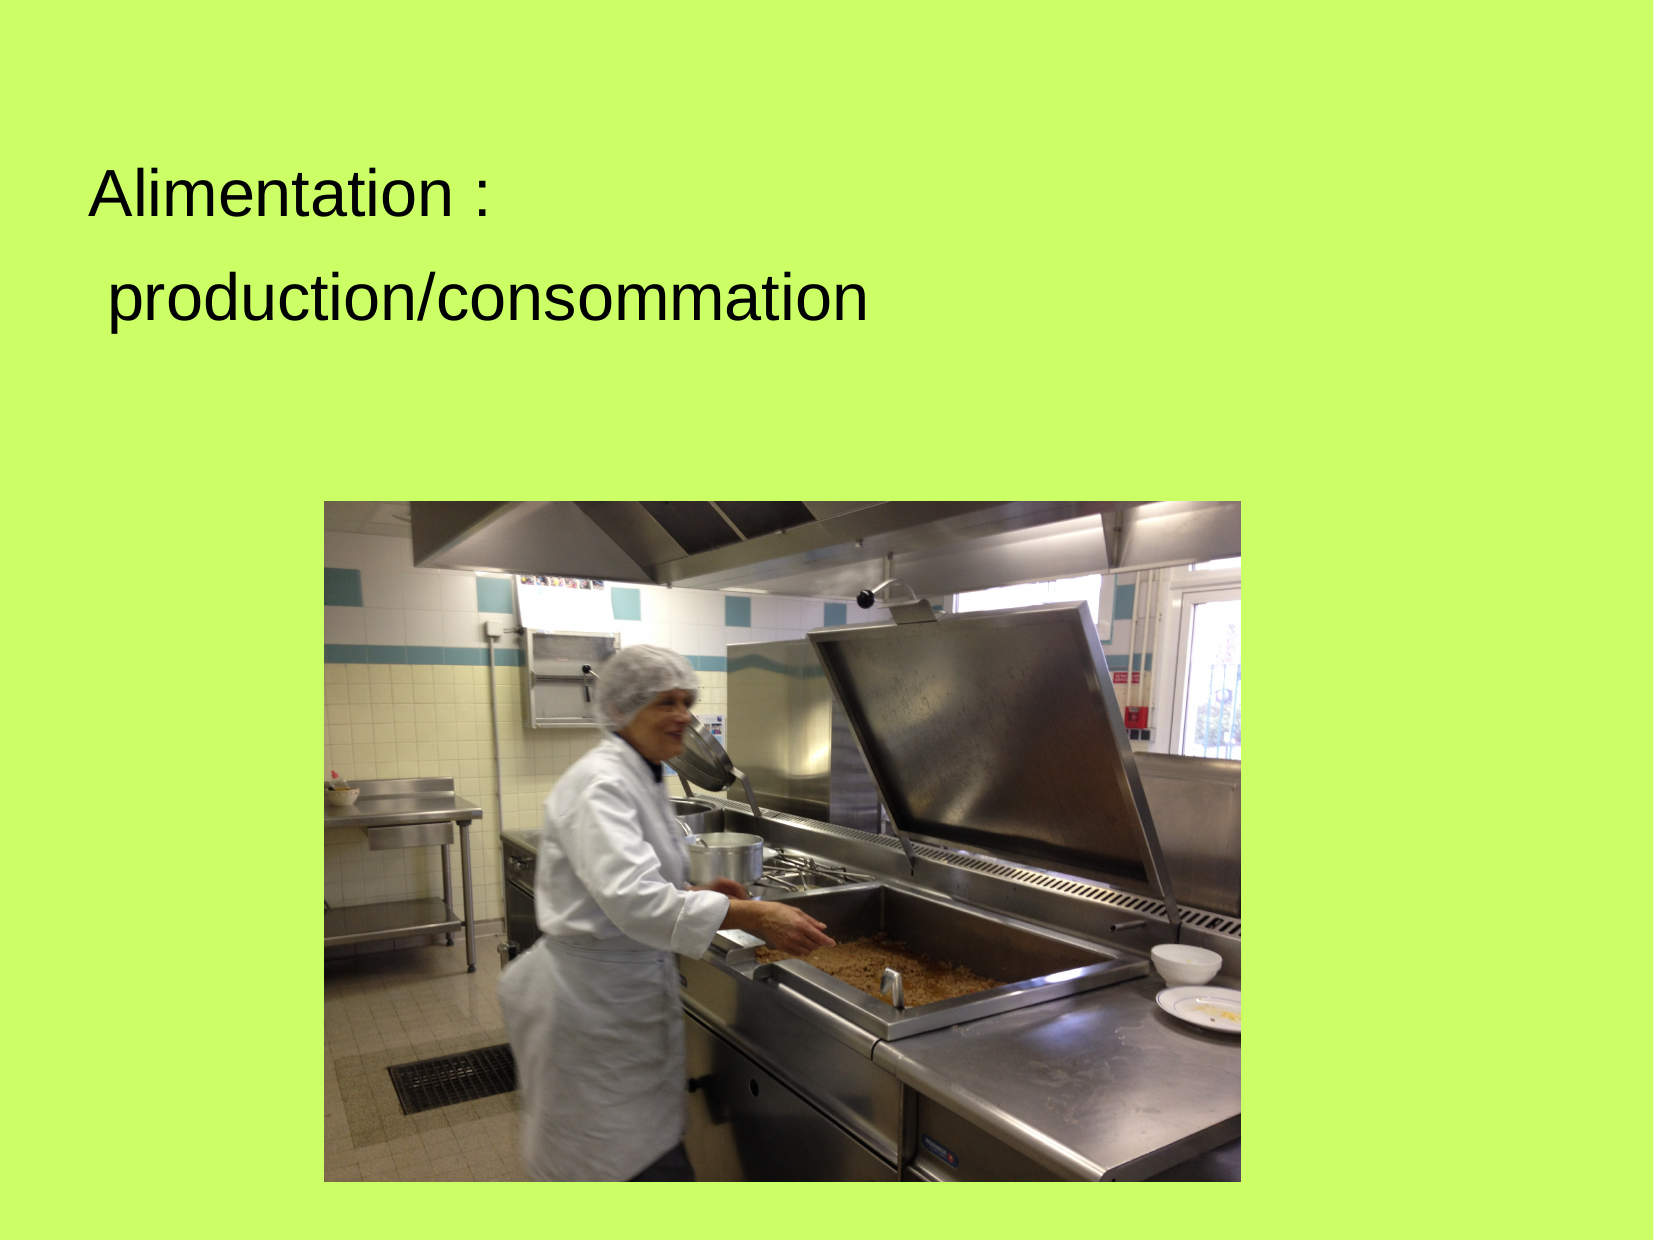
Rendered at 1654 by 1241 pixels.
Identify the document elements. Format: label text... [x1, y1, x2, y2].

picture [324, 975, 1241, 1182]
list Alimentation : production/consommation [88, 155, 1577, 975]
